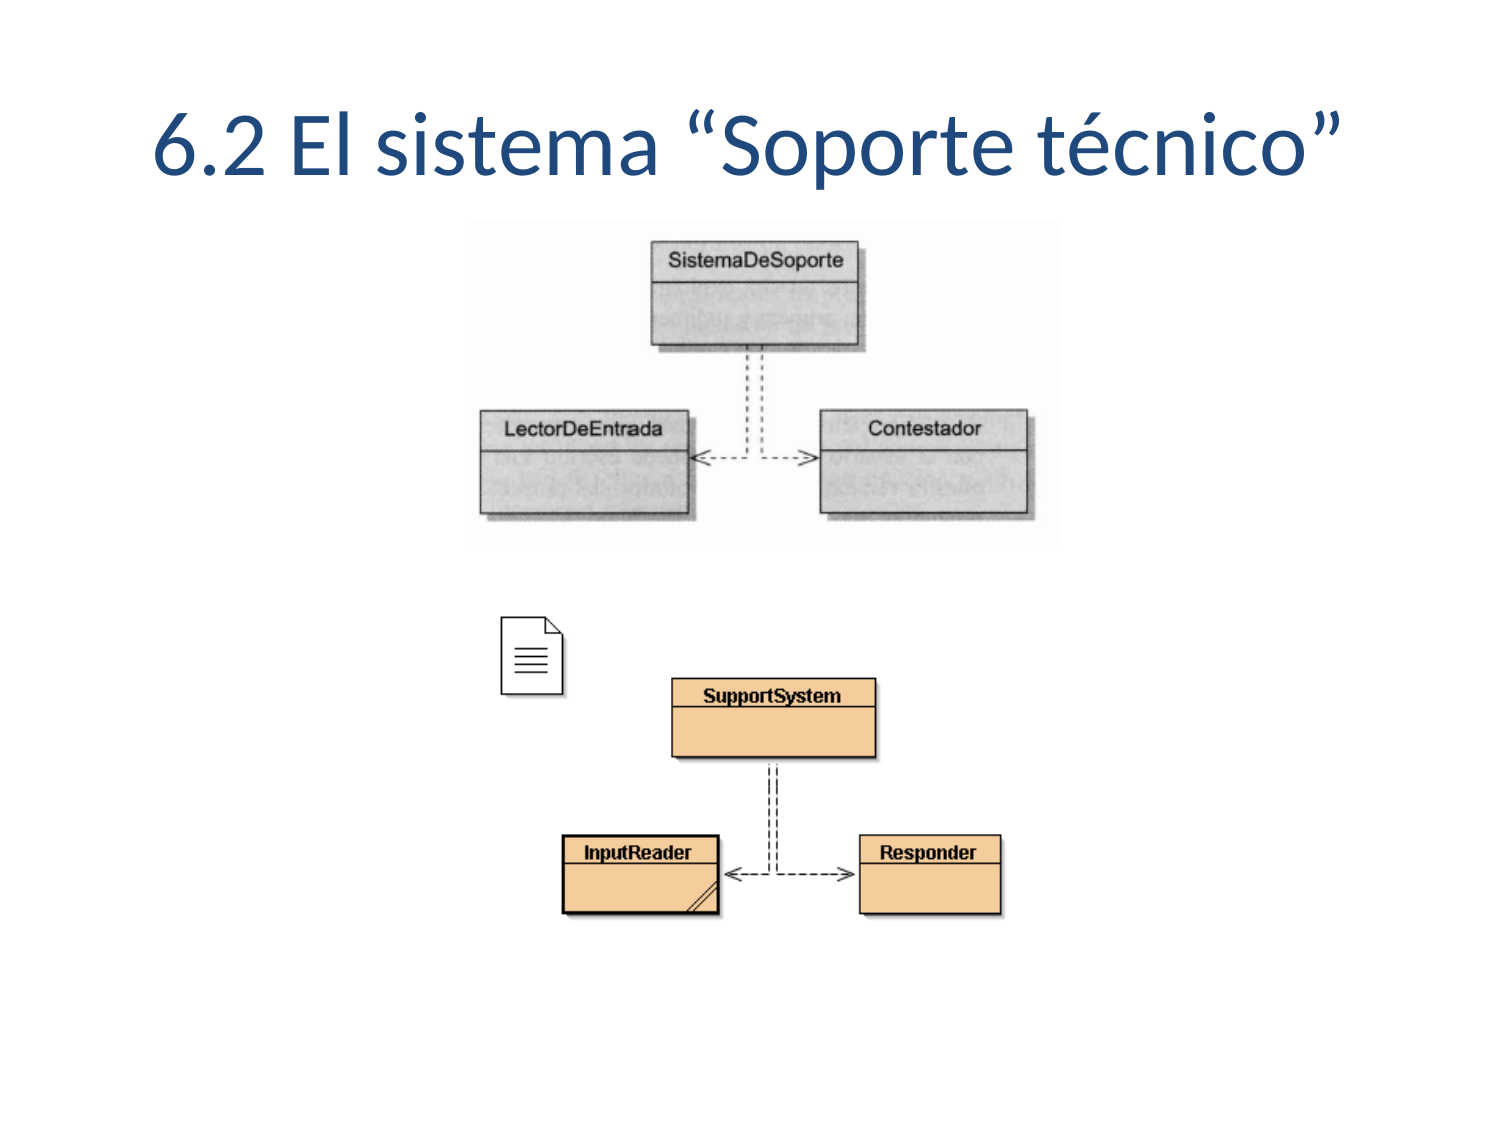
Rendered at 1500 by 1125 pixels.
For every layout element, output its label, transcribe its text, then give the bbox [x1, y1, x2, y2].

picture [490, 609, 1019, 949]
picture [466, 219, 1061, 550]
title 6.2 El sistema “Soporte técnico” [75, 45, 1426, 233]
